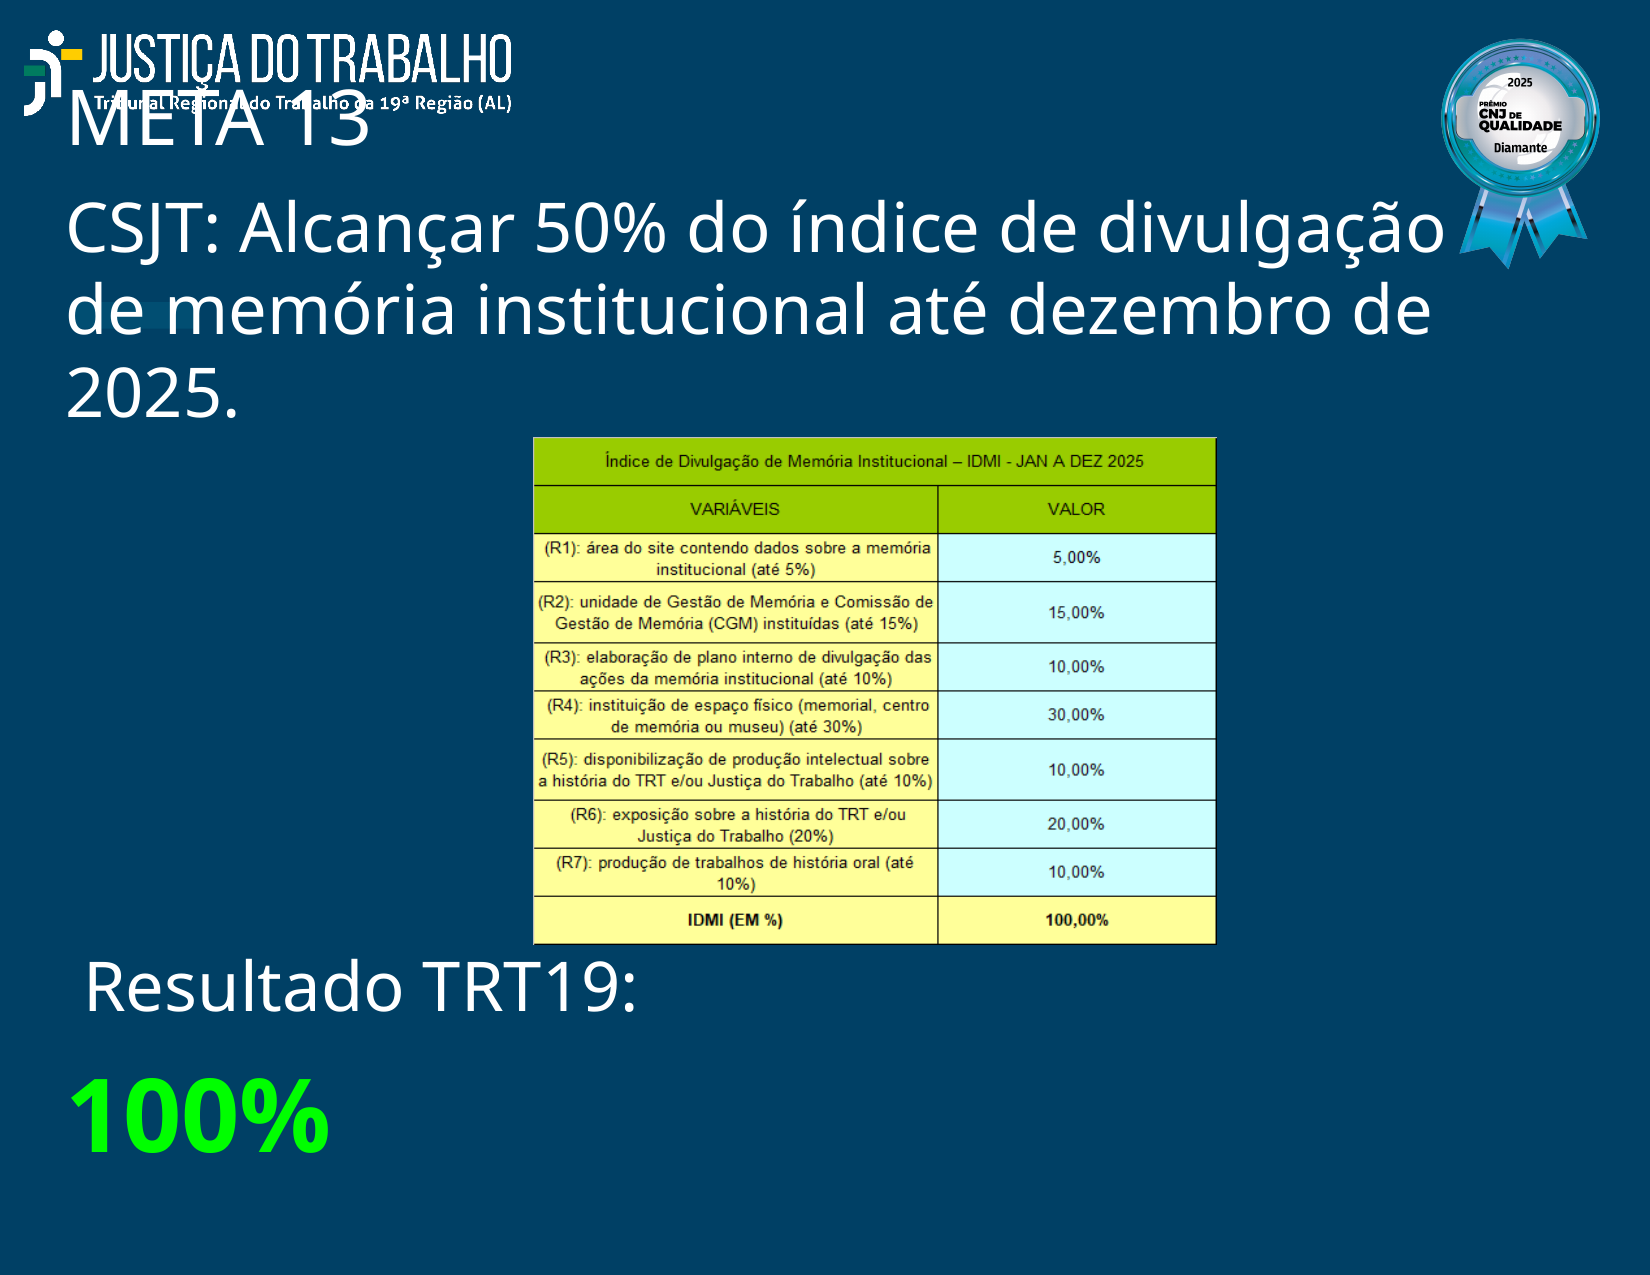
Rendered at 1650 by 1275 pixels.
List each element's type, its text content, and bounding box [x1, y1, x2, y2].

picture [24, 30, 511, 116]
picture [533, 437, 1217, 945]
picture [1440, 37, 1601, 271]
text_box META 13 CSJT: Alcançar 50% do índice de divulgação de memória institucional até dezembro de 2025. Resultado TRT19: 100% [46, 75, 1557, 1192]
